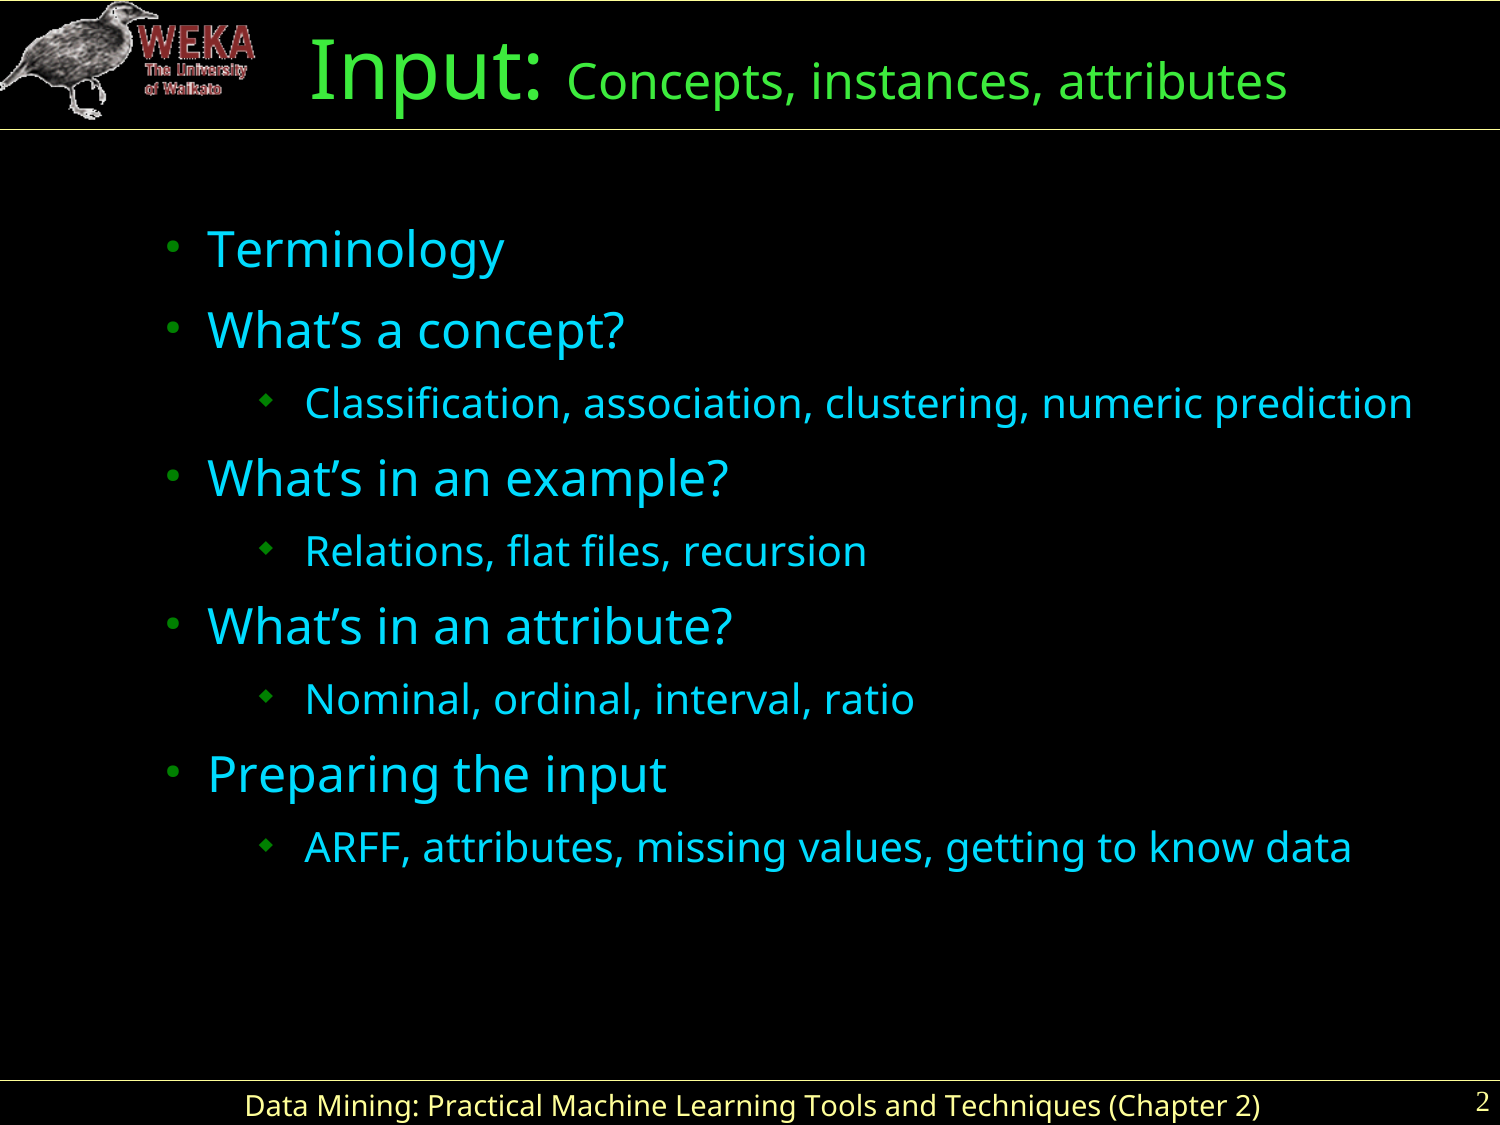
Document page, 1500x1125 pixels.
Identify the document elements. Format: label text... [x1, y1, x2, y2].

text_box Terminology What’s a concept? Classification, association, clustering, numeric prediction What’s in an example? Relations, flat files, recursion What’s in an attribute? Nominal, ordinal, interval, ratio Preparing the input ARFF, attributes, missing values, getting to know data [150, 206, 1447, 975]
picture [0, 1, 266, 129]
title Input: Concepts, instances, attributes [295, 0, 1500, 148]
